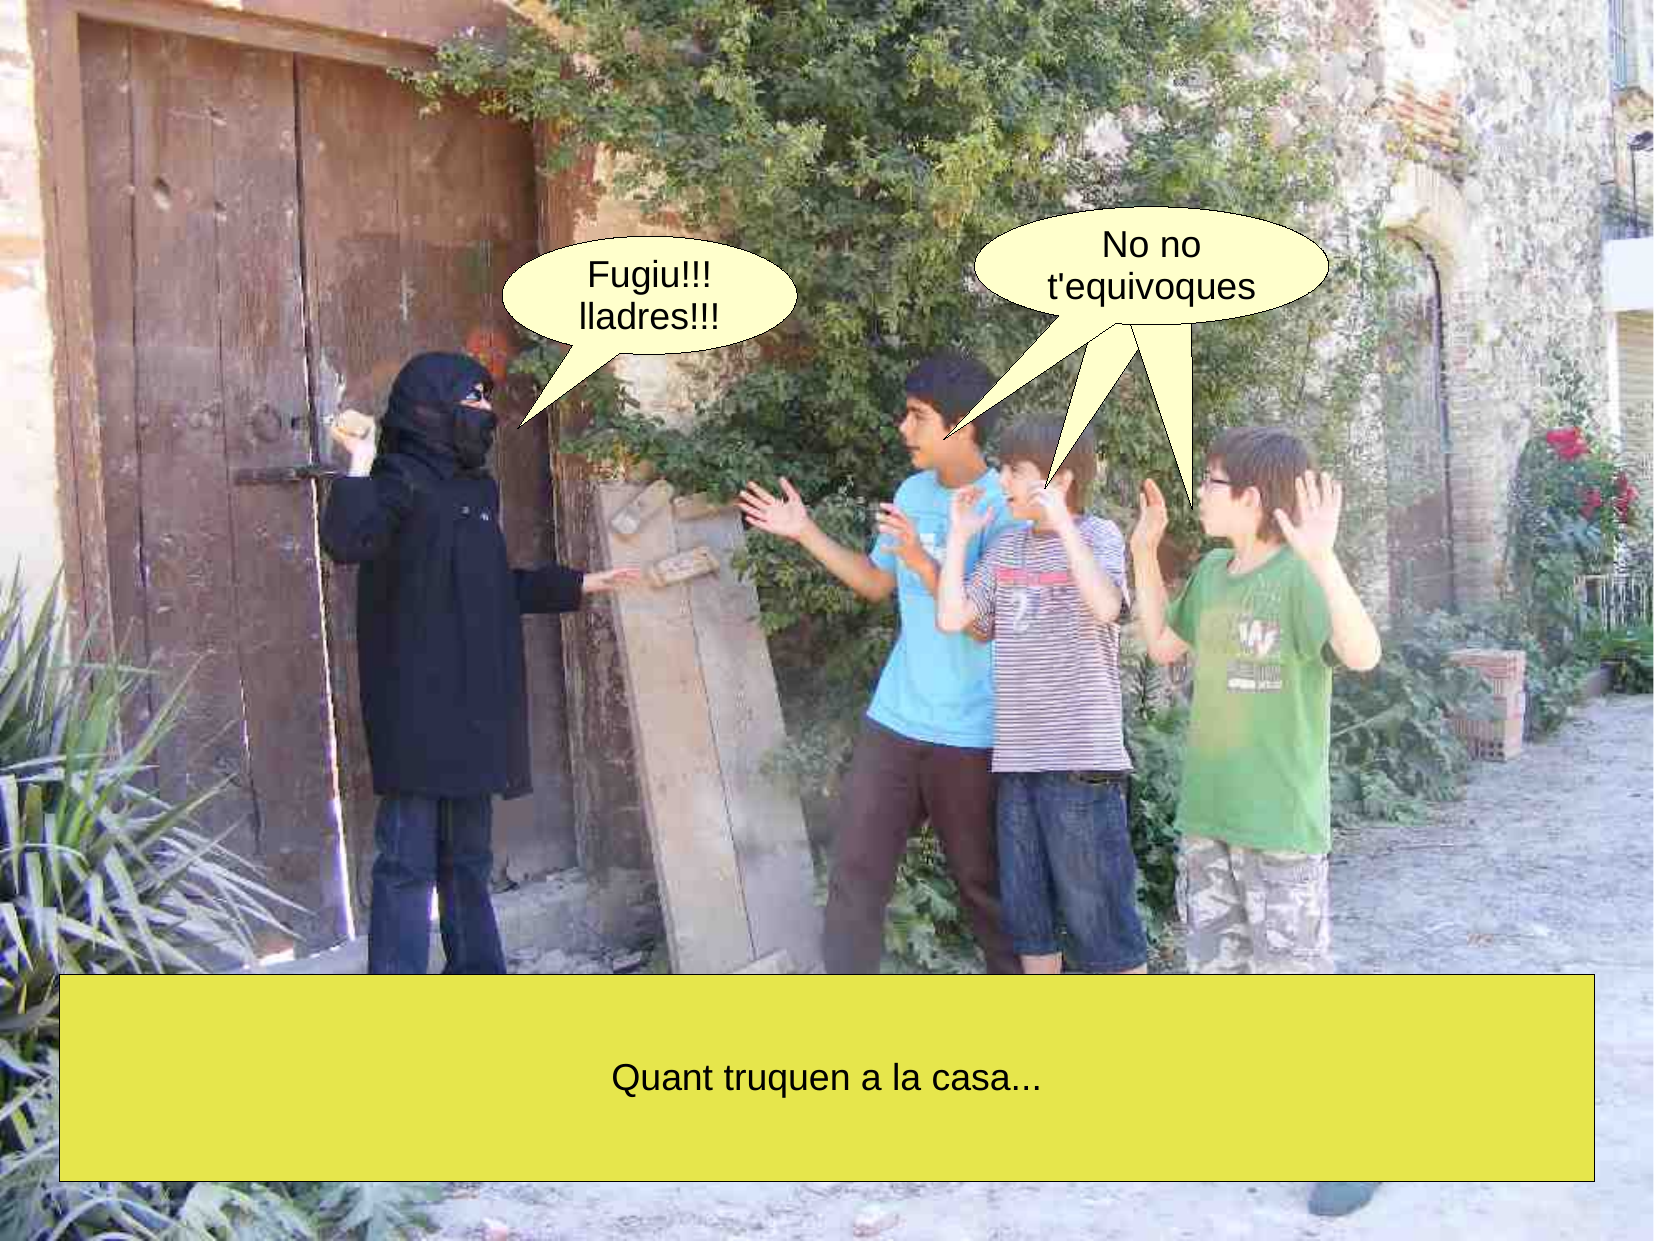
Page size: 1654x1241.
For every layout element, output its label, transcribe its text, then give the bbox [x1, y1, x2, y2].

picture [0, 0, 1654, 1241]
text_box [1044, 324, 1193, 510]
text_box No no t'equivoques [943, 206, 1329, 440]
text_box Quant truquen a la casa... [59, 974, 1595, 1182]
text_box Fugiu!!! lladres!!! [502, 236, 798, 429]
